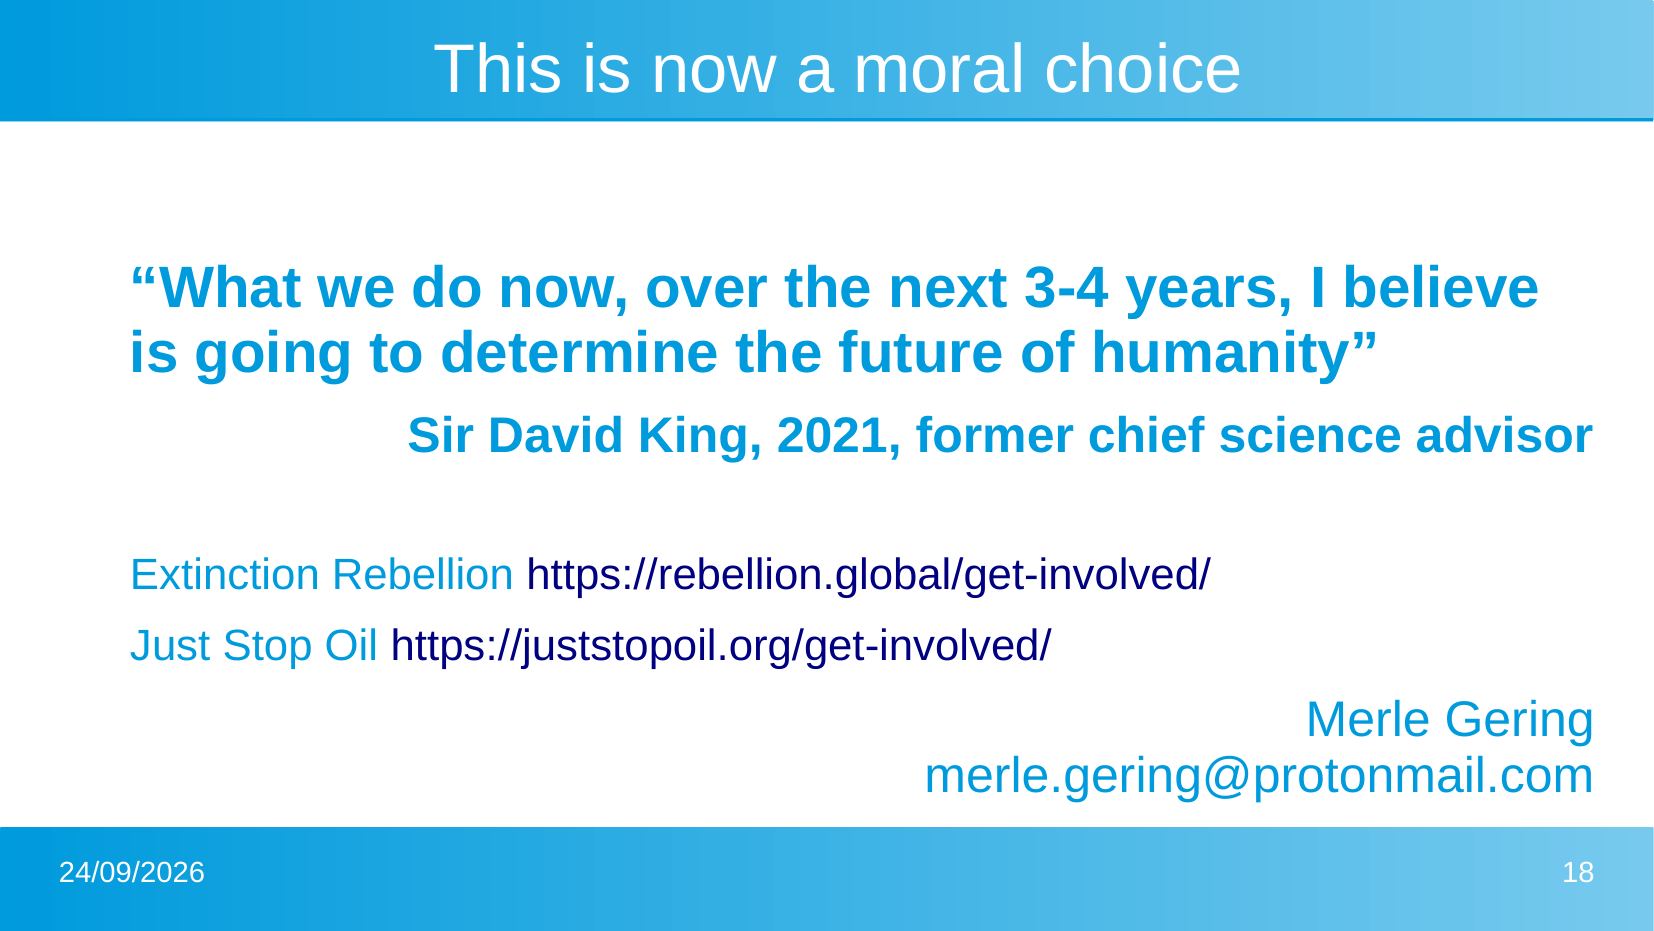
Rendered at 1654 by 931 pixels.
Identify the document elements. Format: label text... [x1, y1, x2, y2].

list “What we do now, over the next 3-4 years, I believe is going to determine the future of humanity” Sir David King, 2021, former chief science advisor Extinction Rebellion https://rebellion.global/get-involved/ Just Stop Oil https://juststopoil.org/get-involved/ Merle Gering merle.gering@protonmail.com [59, 177, 1595, 768]
title This is now a moral choice [70, 29, 1607, 108]
